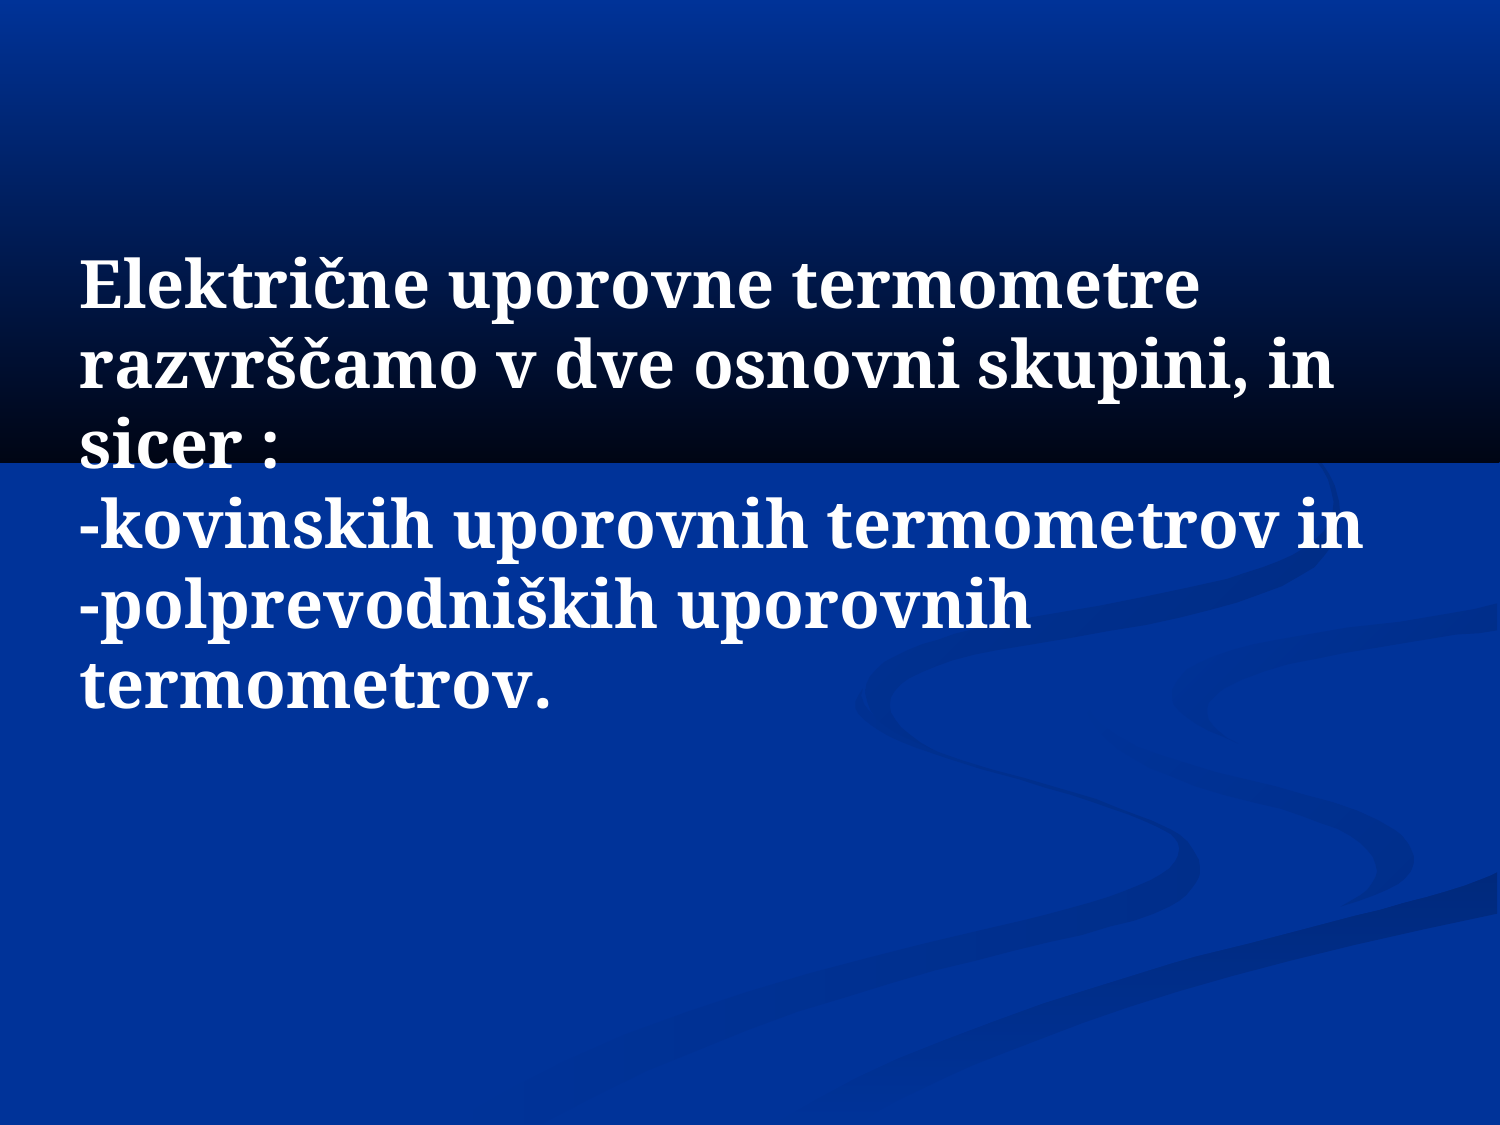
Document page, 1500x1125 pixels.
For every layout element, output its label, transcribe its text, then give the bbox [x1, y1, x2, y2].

text_box Električne uporovne termometre razvrščamo v dve osnovni skupini, in sicer : -kovinskih uporovnih termometrov in -polprevodniških uporovnih termometrov. [64, 234, 1400, 730]
